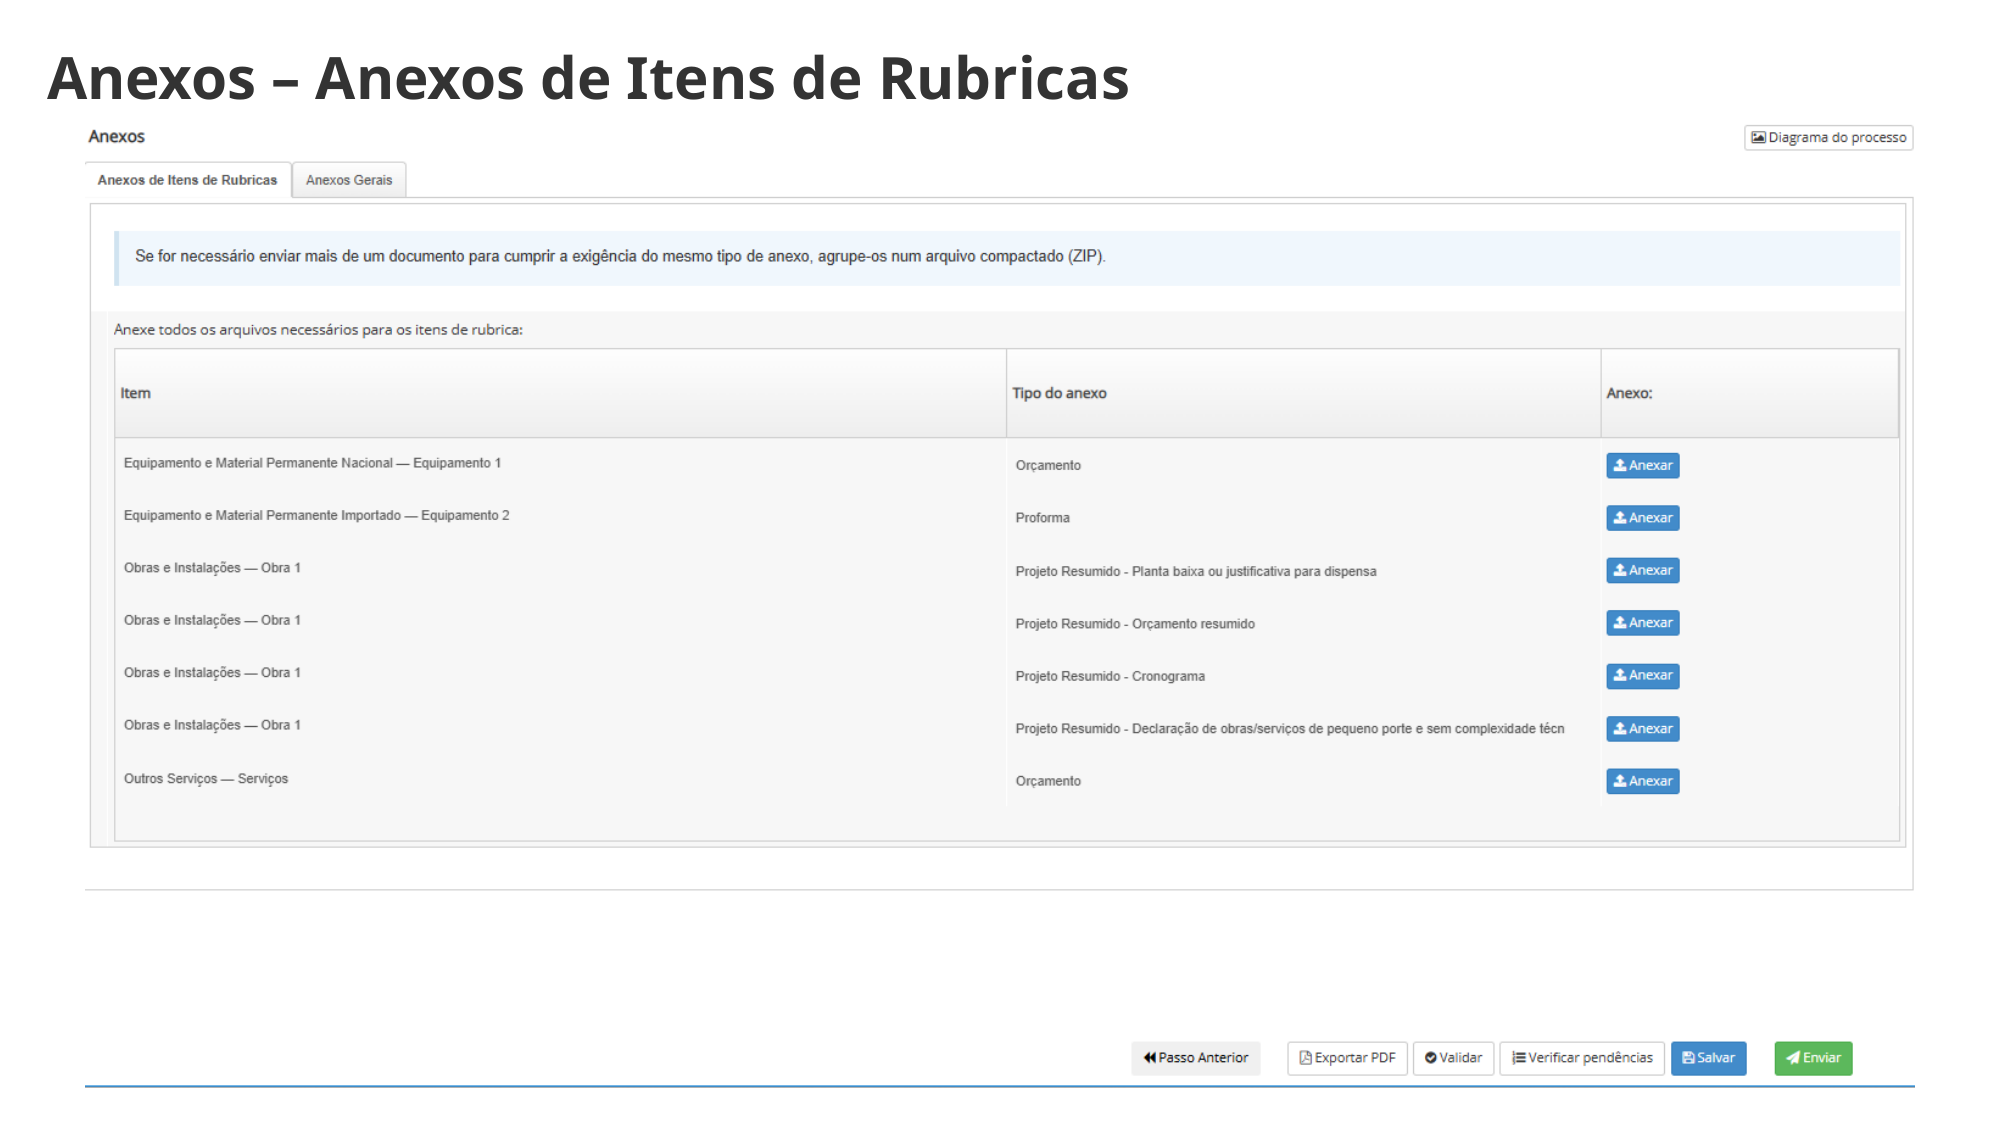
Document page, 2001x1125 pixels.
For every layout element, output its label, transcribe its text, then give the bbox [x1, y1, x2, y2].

picture [85, 119, 1915, 1088]
title Anexos – Anexos de Itens de Rubricas [32, 29, 1982, 120]
